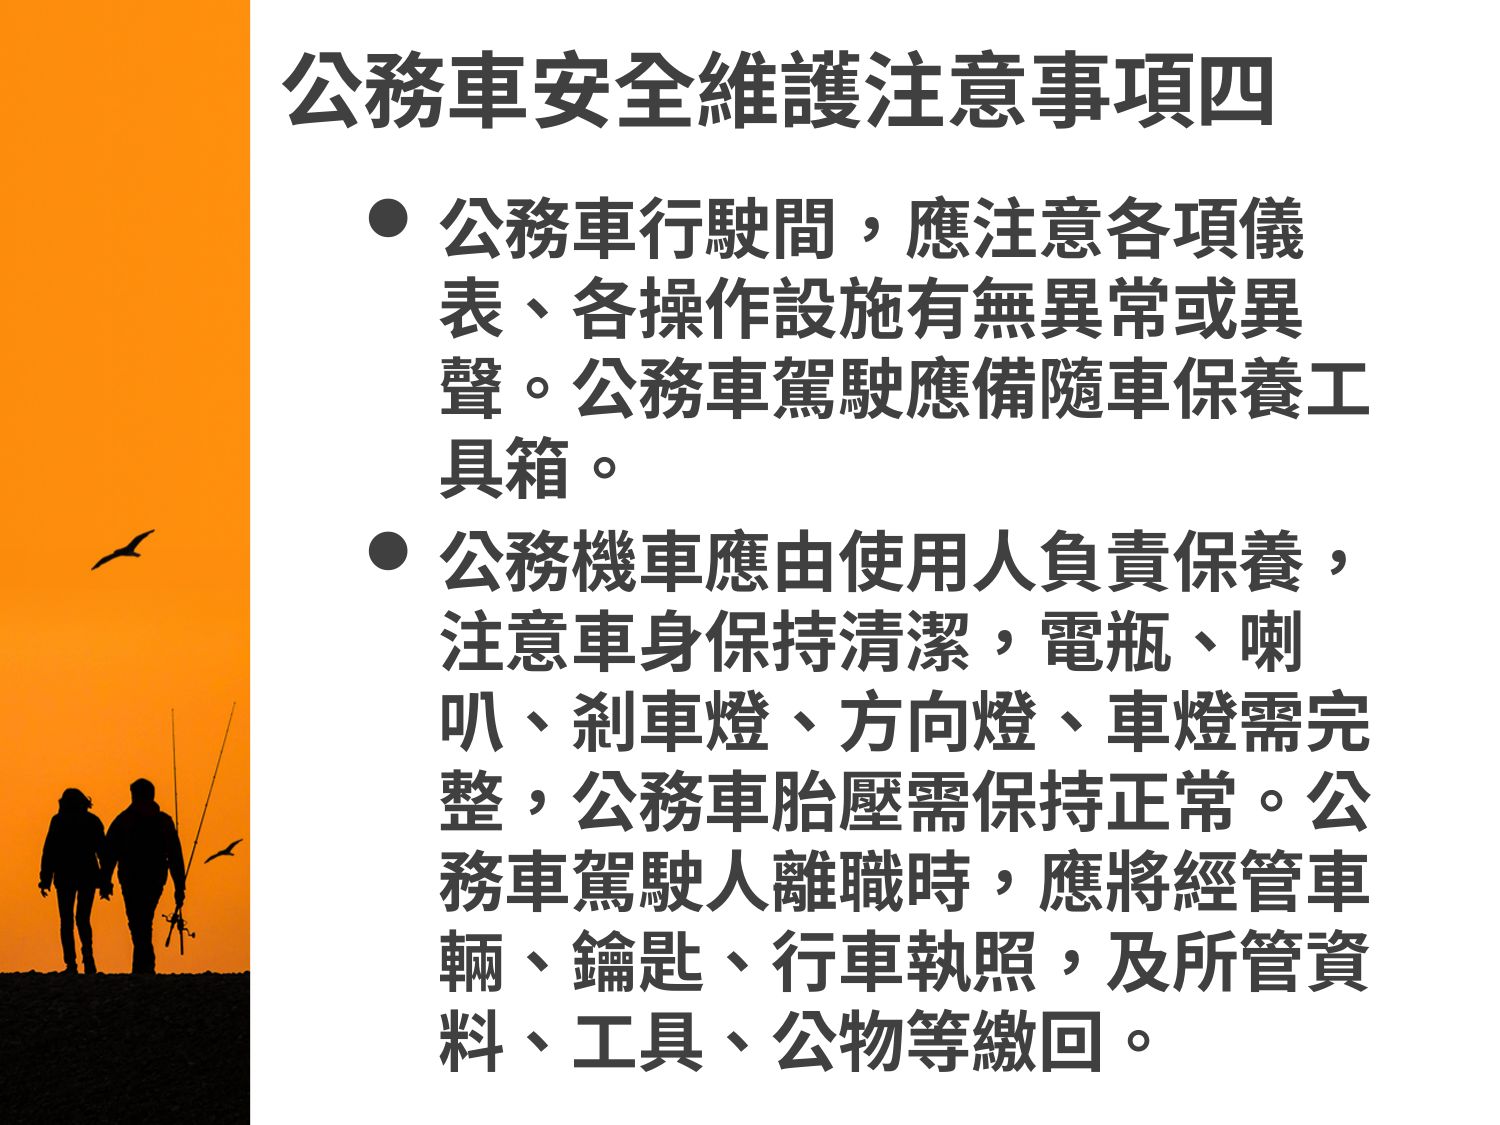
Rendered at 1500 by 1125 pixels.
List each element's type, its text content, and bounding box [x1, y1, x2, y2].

text_box 公務車行駛間，應注意各項儀表、各操作設施有無異常或異聲。公務車駕駛應備隨車保養工具箱。 公務機車應由使用人負責保養，注意車身保持清潔，電瓶、喇叭、剎車燈、方向燈、車燈需完整，公務車胎壓需保持正常。公務車駕駛人離職時，應將經管車輛、鑰匙、行車執照，及所管資料、工具、公物等繳回。 [348, 208, 1425, 1059]
picture [0, 0, 1500, 1125]
text_box 公務車安全維護注意事項四 [265, 0, 1500, 176]
